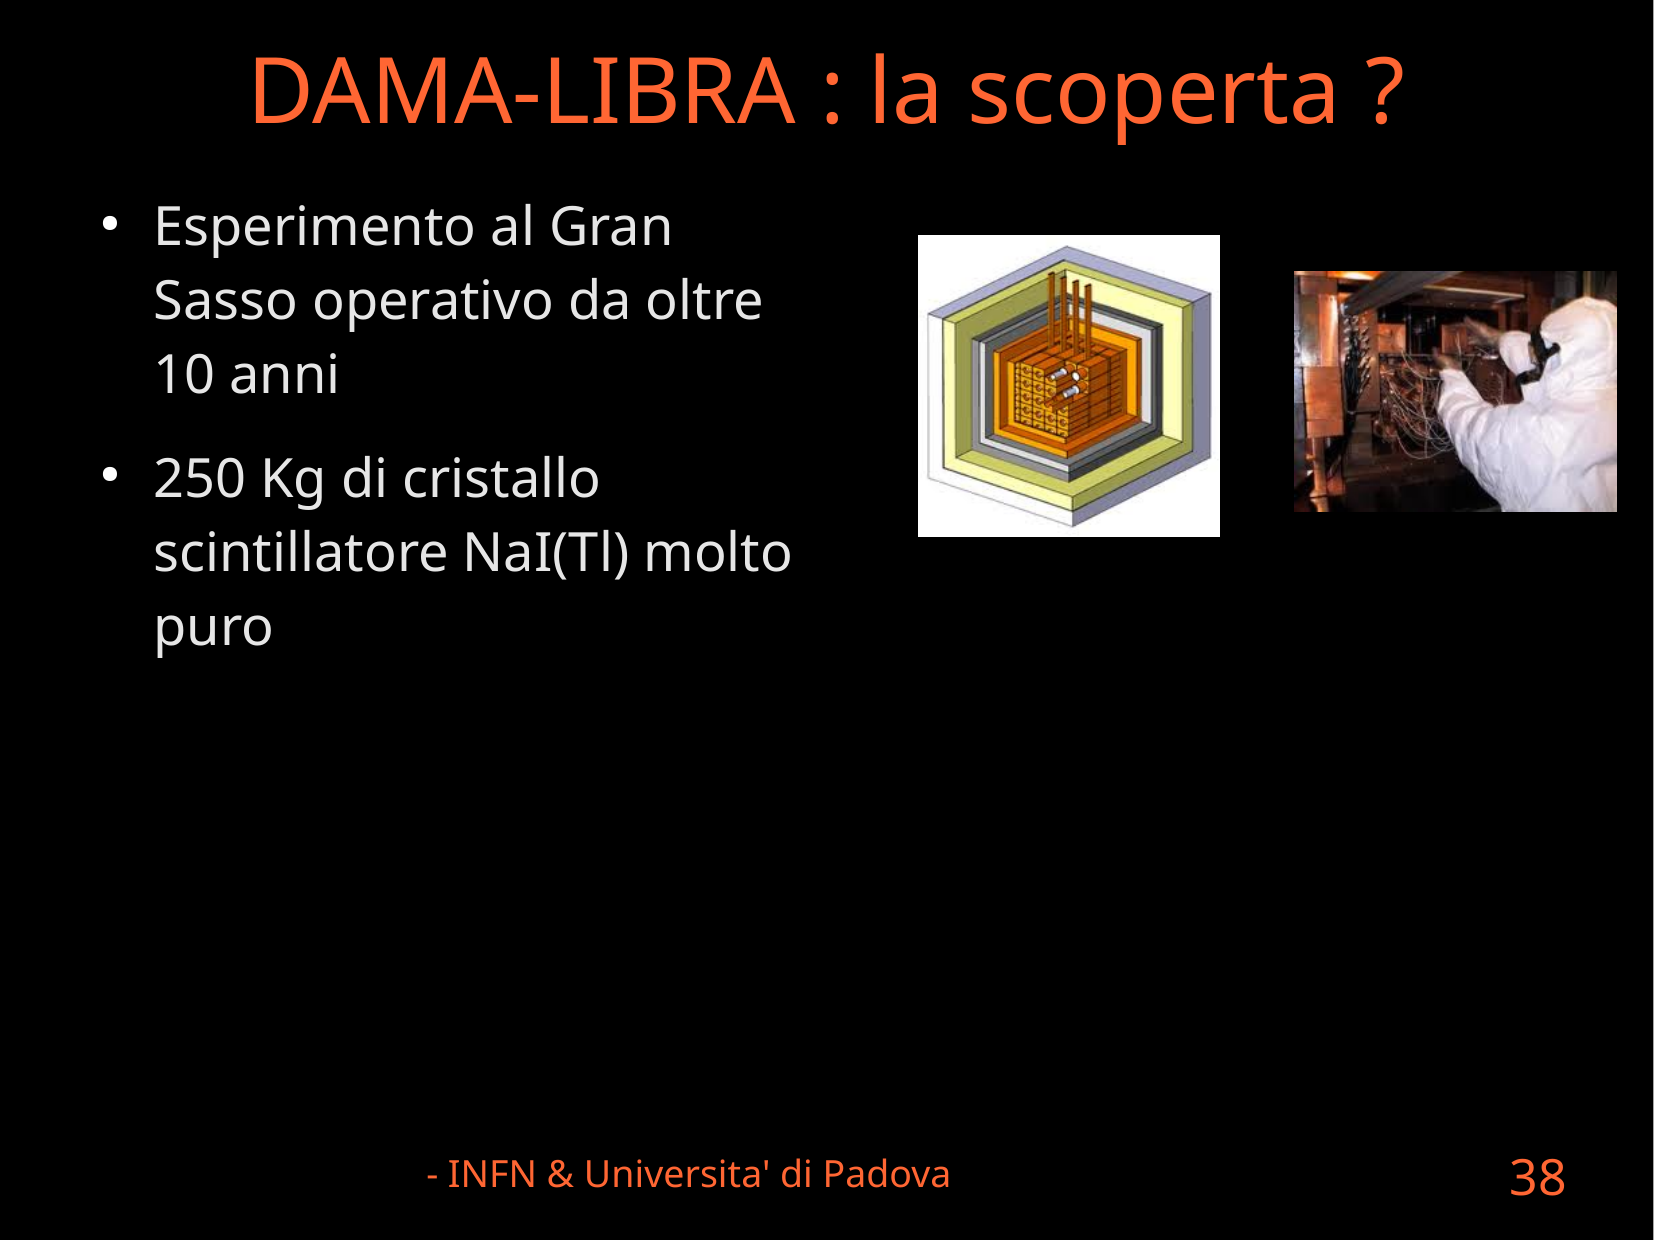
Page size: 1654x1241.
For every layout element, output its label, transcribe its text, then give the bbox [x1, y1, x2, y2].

picture [1294, 271, 1617, 512]
list Esperimento al Gran Sasso operativo da oltre 10 anni 250 Kg di cristallo scintillatore NaI(Tl) molto puro [82, 187, 809, 1109]
picture [918, 235, 1220, 537]
title DAMA-LIBRA : la scoperta ? [82, 19, 1571, 157]
